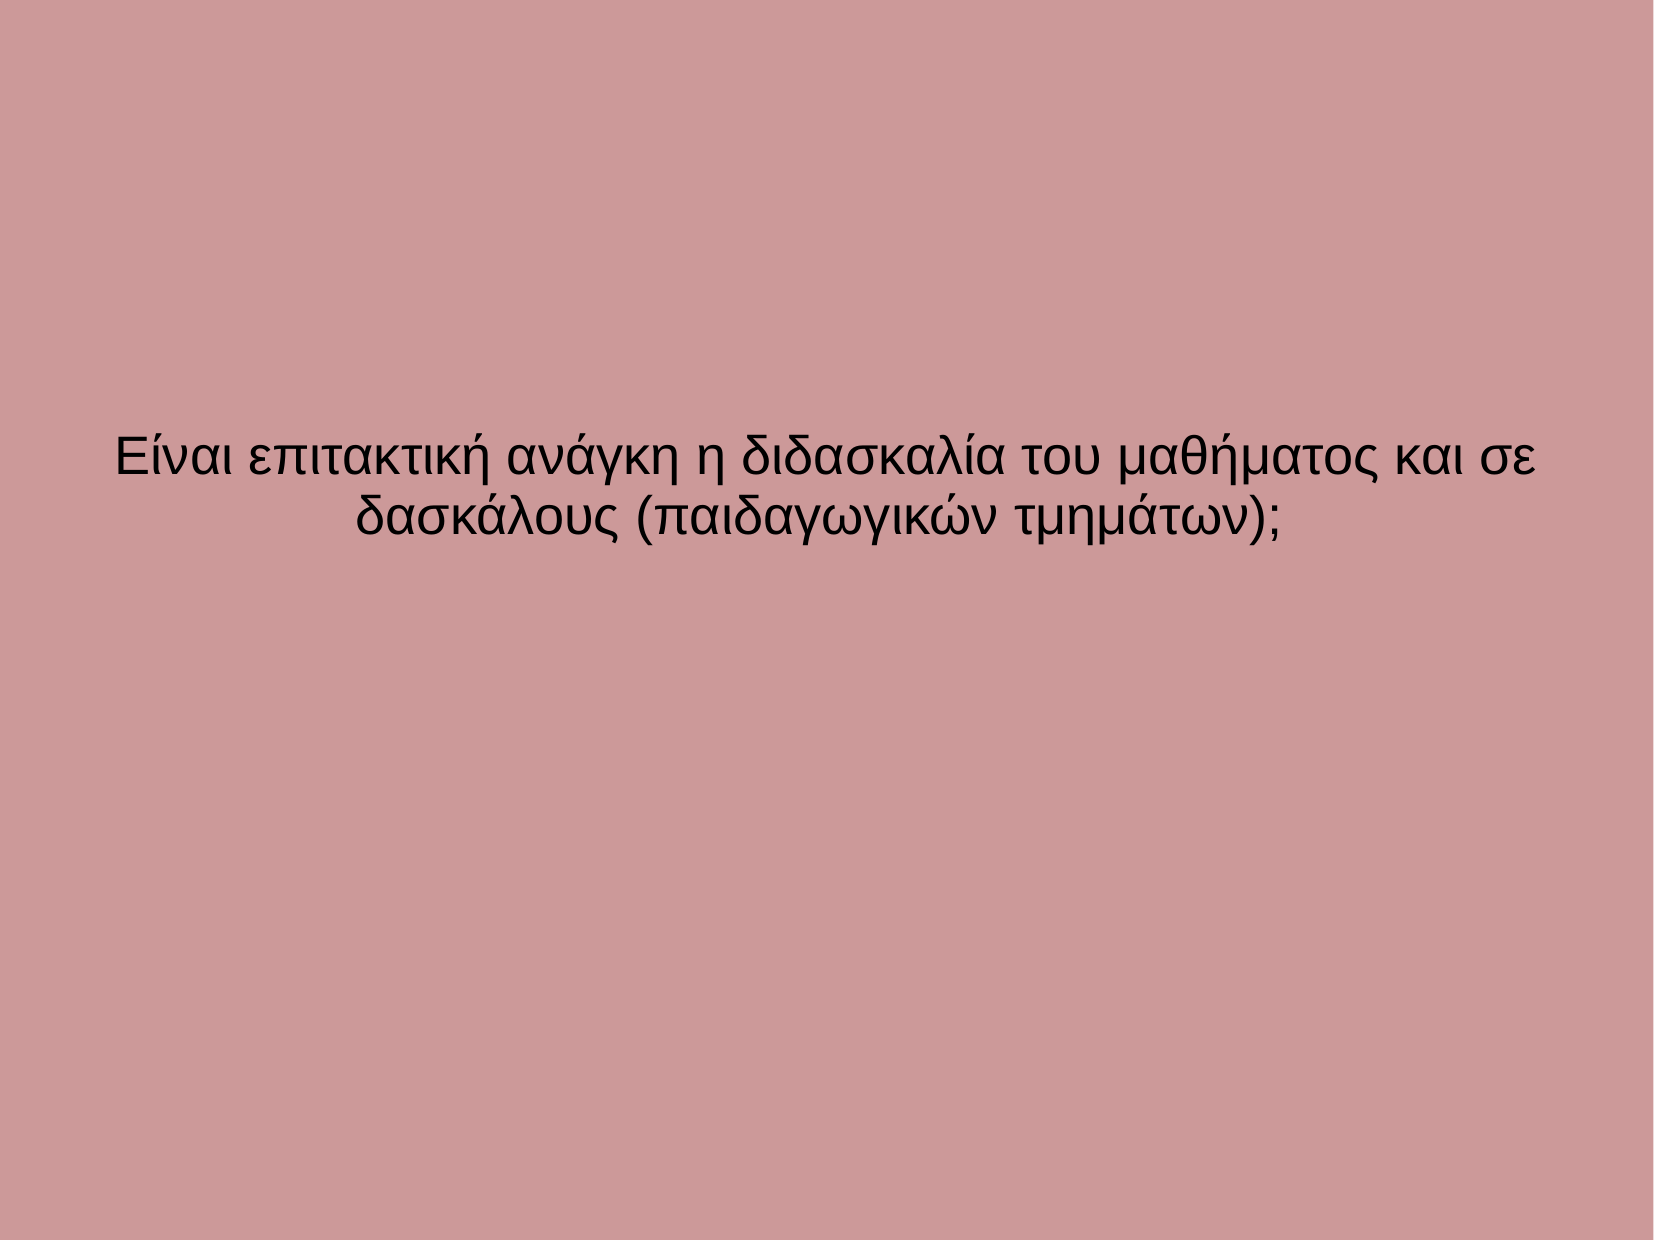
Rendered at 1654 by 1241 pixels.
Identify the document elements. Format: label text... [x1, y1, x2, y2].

title Είναι επιτακτική ανάγκη η διδασκαλία του μαθήματος και σε δασκάλους (παιδαγωγικών τμημάτων); [82, 0, 1571, 547]
